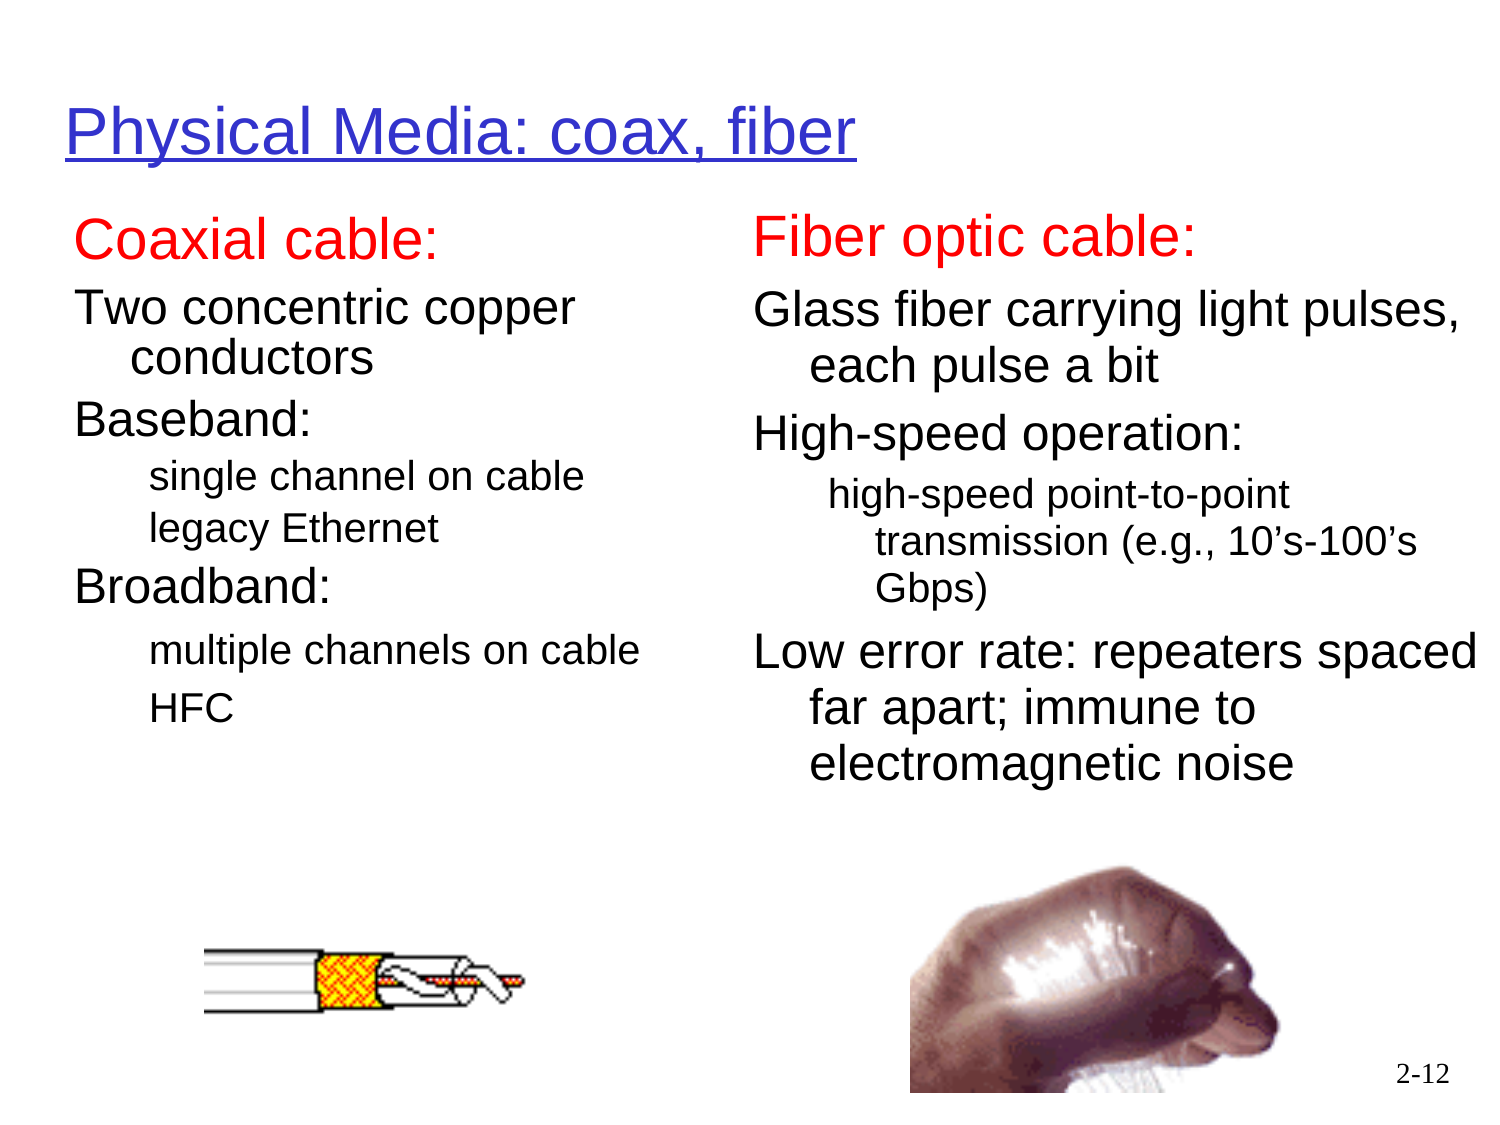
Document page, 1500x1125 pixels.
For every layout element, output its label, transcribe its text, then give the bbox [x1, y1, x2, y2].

list Coaxial cable: Two concentric copper conductors Baseband: single channel on cable legacy Ethernet Broadband: multiple channels on cable HFC [59, 205, 768, 916]
text_box Fiber optic cable: Glass fiber carrying light pulses, each pulse a bit High-speed operation: high-speed point-to-point transmission (e.g., 10’s-100’s Gbps) Low error rate: repeaters spaced far apart; immune to electromagnetic noise [738, 196, 1500, 857]
picture [204, 896, 615, 1075]
picture [910, 852, 1300, 1093]
title Physical Media: coax, fiber [49, 37, 1425, 225]
